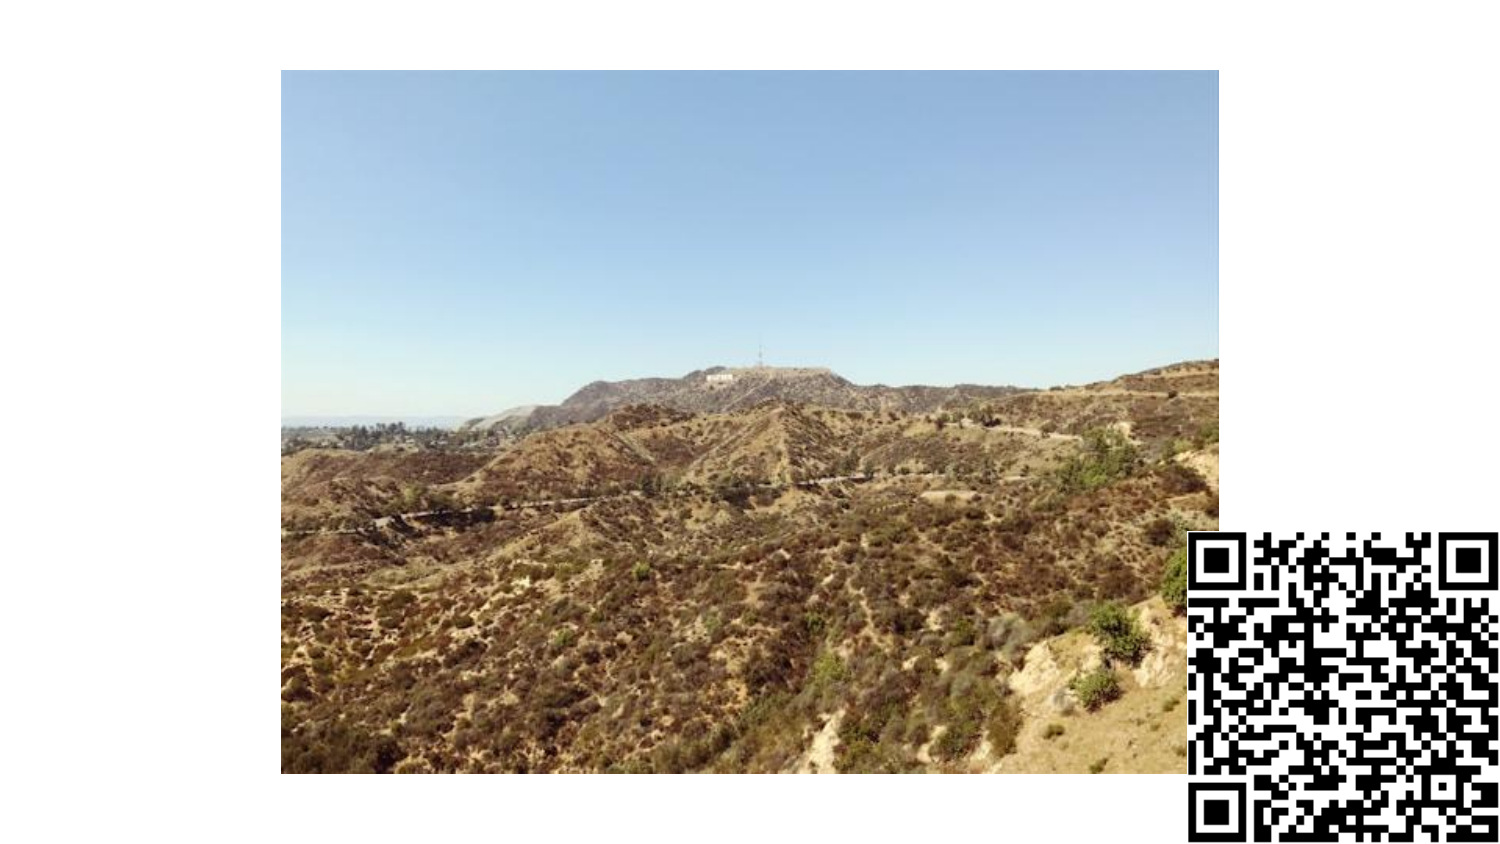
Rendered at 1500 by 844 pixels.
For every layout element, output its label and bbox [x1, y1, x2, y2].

picture [281, 70, 1500, 844]
